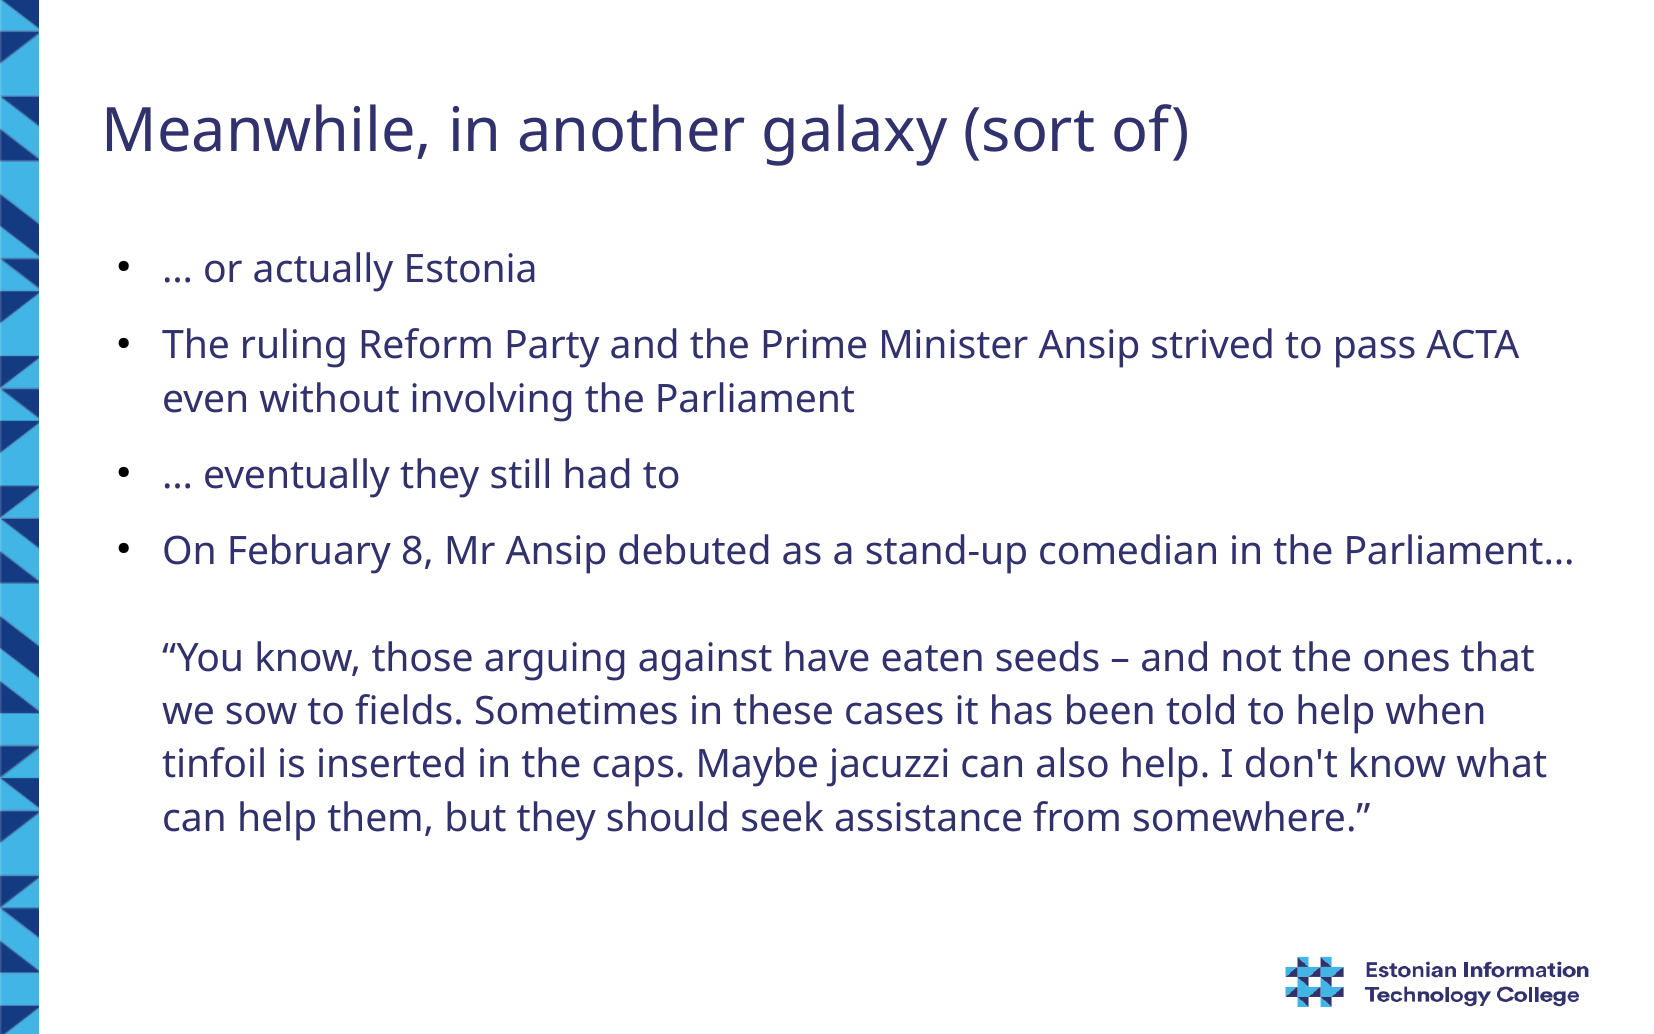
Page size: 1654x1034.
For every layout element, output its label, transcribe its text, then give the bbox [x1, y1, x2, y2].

list … or actually Estonia The ruling Reform Party and the Prime Minister Ansip strived to pass ACTA even without involving the Parliament … eventually they still had to On February 8, Mr Ansip debuted as a stand-up comedian in the Parliament… “You know, those arguing against have eaten seeds – and not the ones that we sow to fields. Sometimes in these cases it has been told to help when tinfoil is inserted in the caps. Maybe jacuzzi can also help. I don't know what can help them, but they should seek assistance from somewhere.” [101, 241, 1591, 924]
title Meanwhile, in another galaxy (sort of) [101, 41, 1224, 214]
